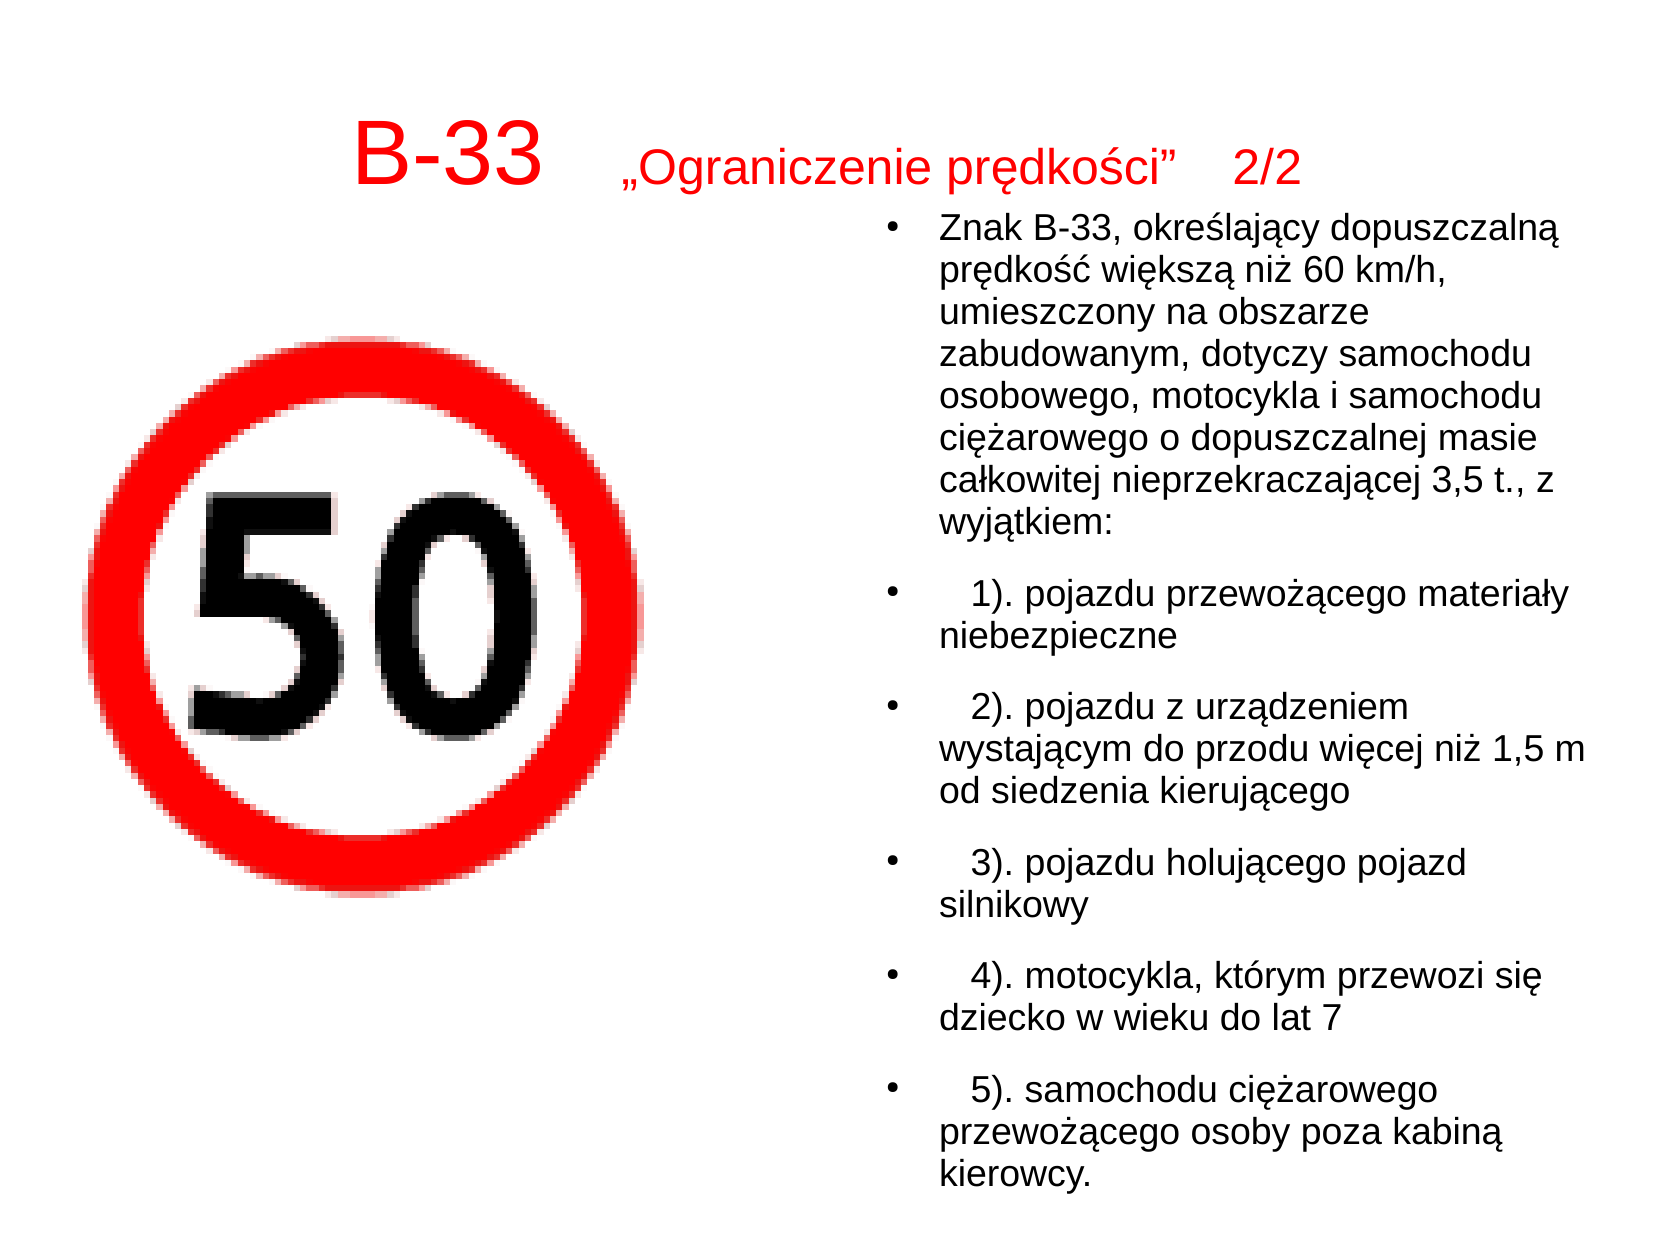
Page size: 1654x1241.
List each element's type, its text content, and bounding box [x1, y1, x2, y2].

list Znak B-33, określający dopuszczalną prędkość większą niż 60 km/h, umieszczony na obszarze zabudowanym, dotyczy samochodu osobowego, motocykla i samochodu ciężarowego o dopuszczalnej masie całkowitej nieprzekraczającej 3,5 t., z wyjątkiem: 1). pojazdu przewożącego materiały niebezpieczne 2). pojazdu z urządzeniem wystającym do przodu więcej niż 1,5 m od siedzenia kierującego 3). pojazdu holującego pojazd silnikowy 4). motocykla, którym przewozi się dziecko w wieku do lat 7 5). samochodu ciężarowego przewożącego osoby poza kabiną kierowcy. [868, 206, 1595, 1196]
picture [82, 336, 644, 898]
title B-33 „Ograniczenie prędkości” 2/2 [82, 56, 1571, 250]
